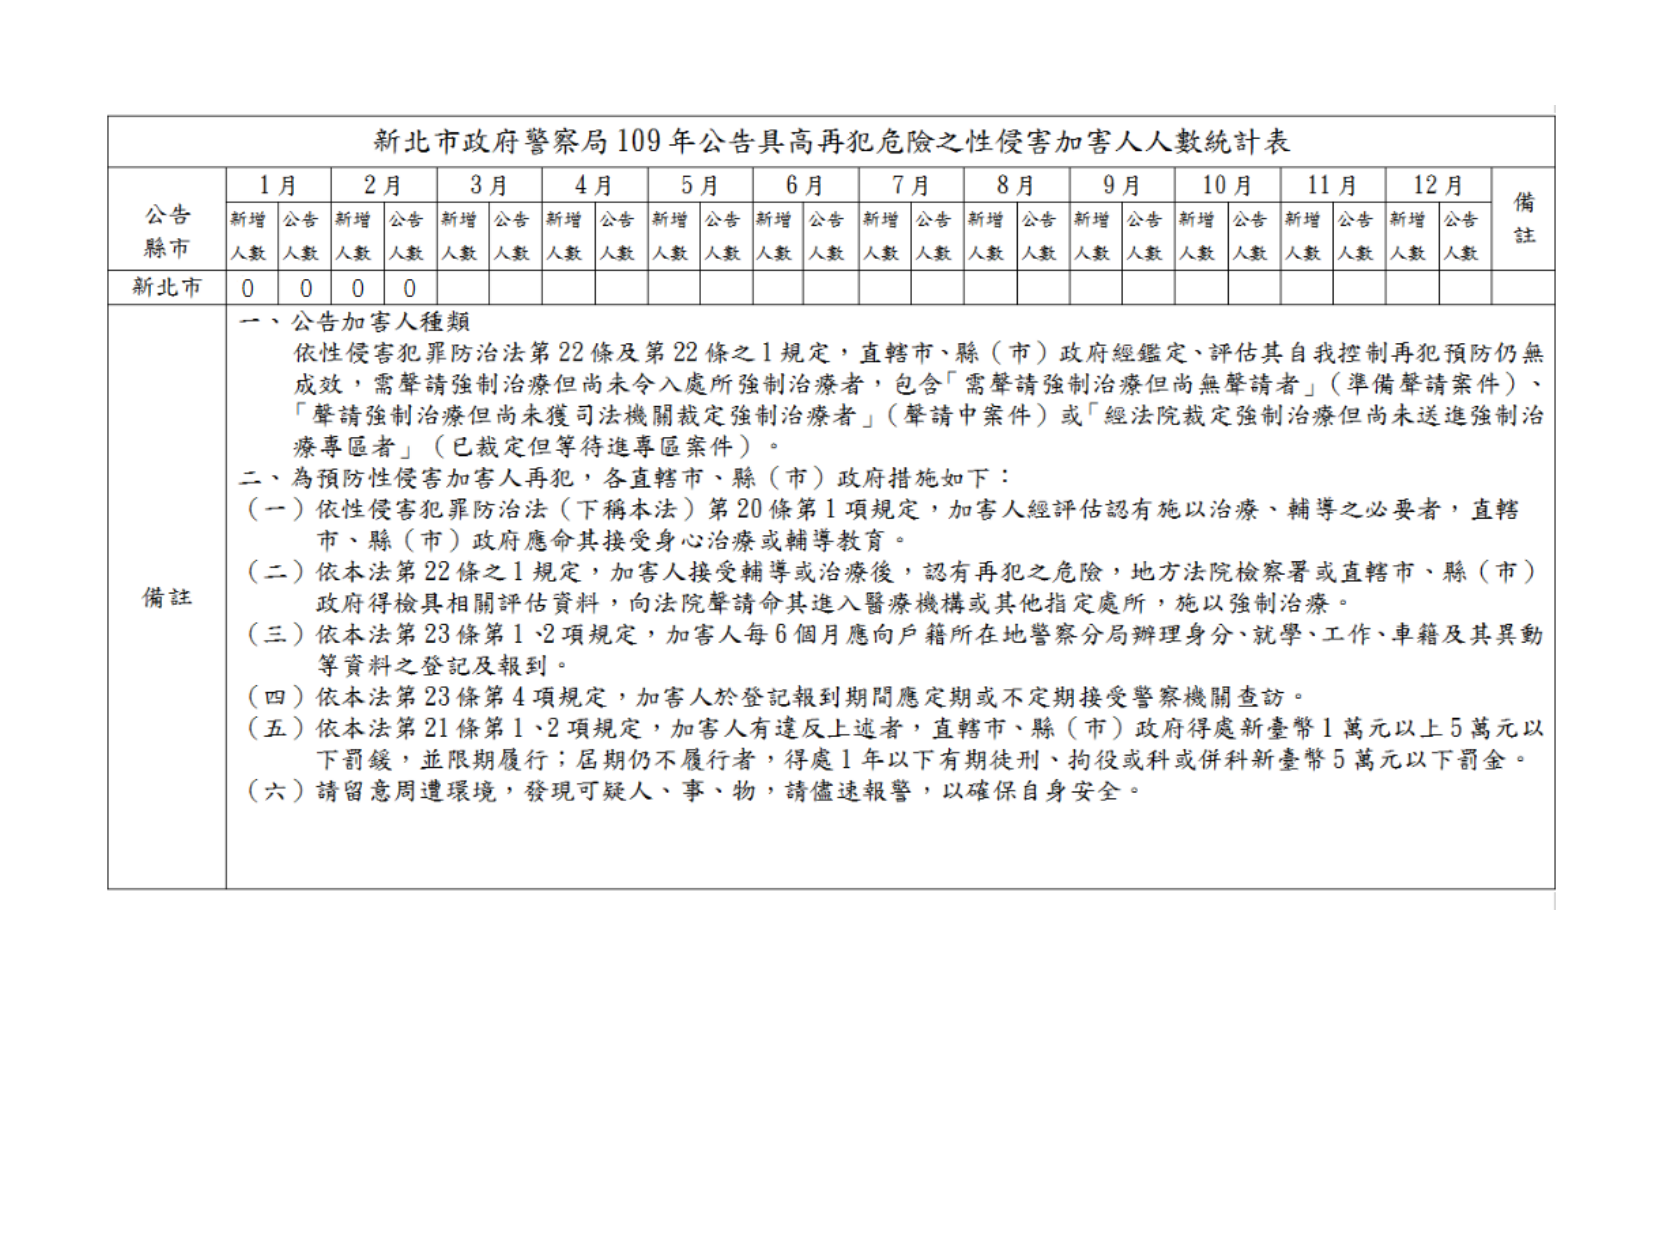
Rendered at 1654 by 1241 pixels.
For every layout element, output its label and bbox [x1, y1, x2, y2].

picture [102, 105, 1560, 910]
